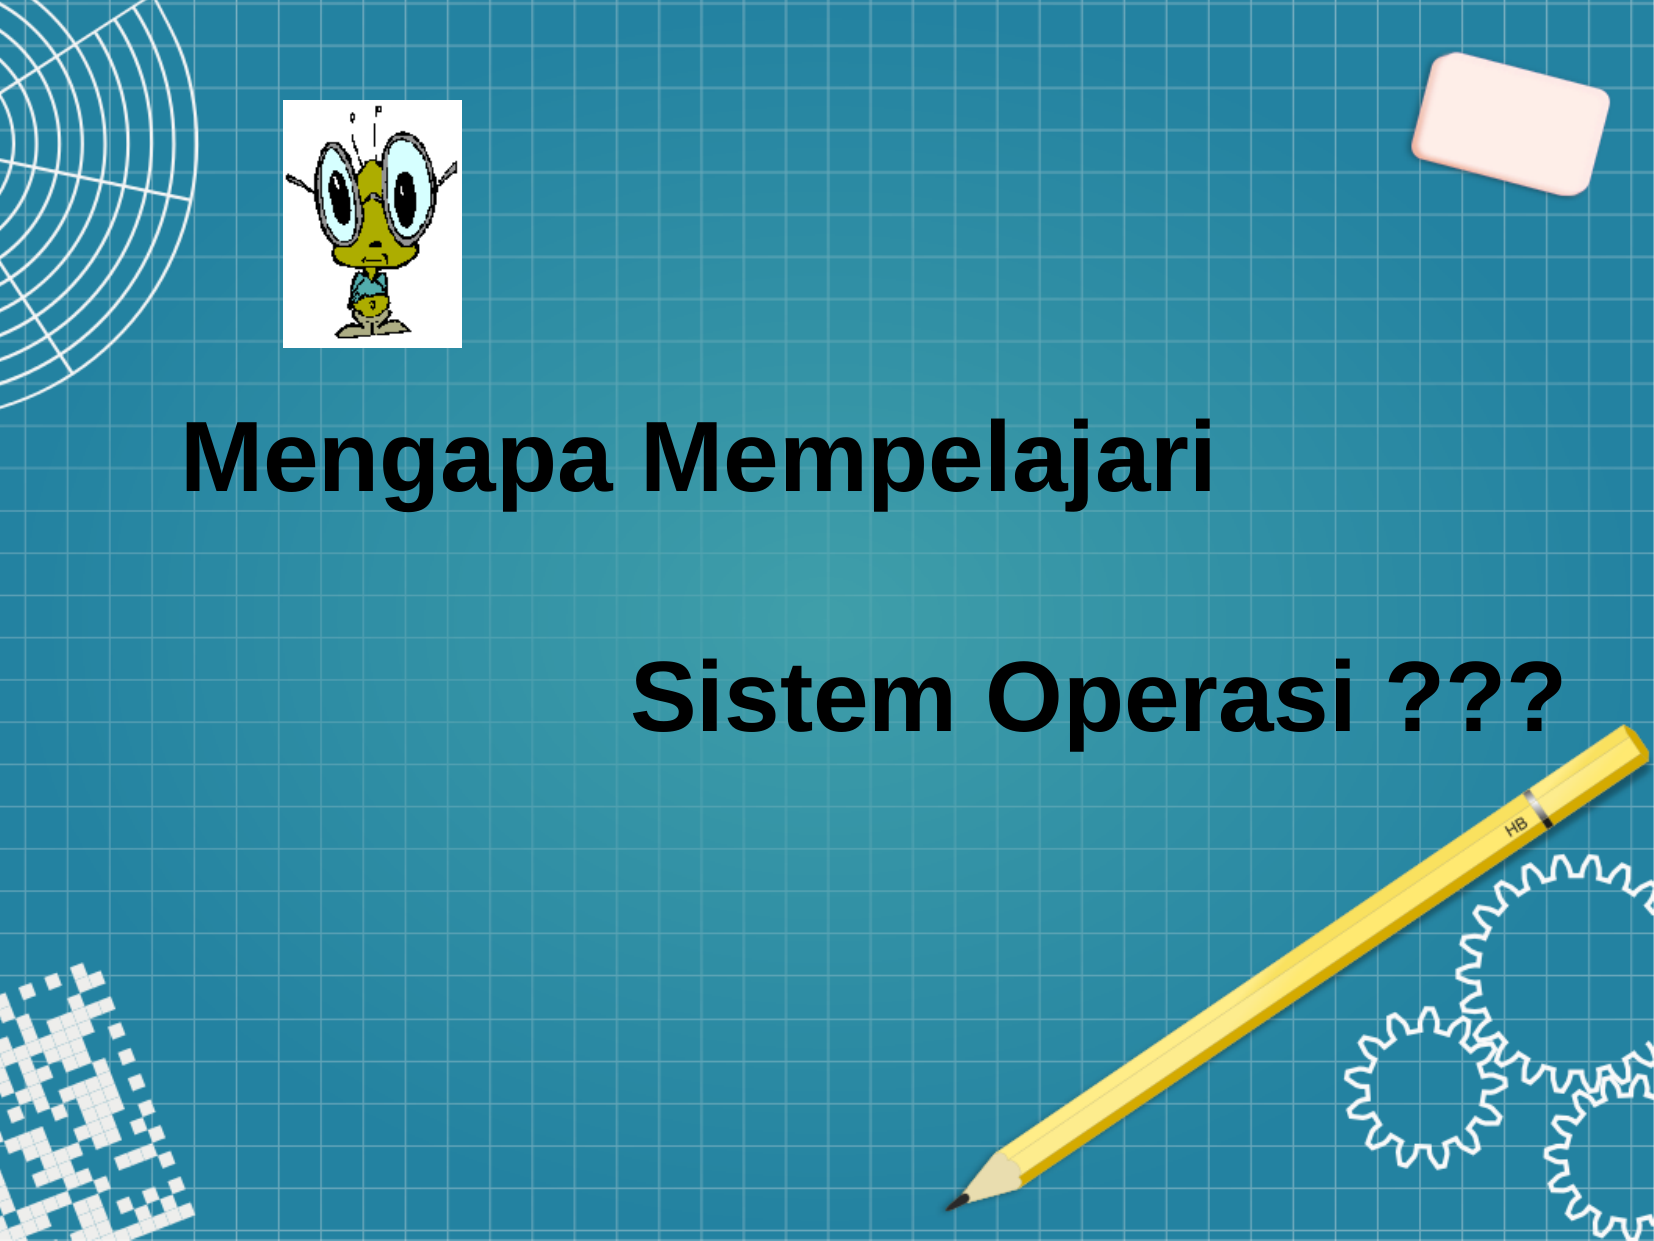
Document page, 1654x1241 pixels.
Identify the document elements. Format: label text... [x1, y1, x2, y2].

text_box Mengapa Mempelajari Sistem Operasi ??? [165, 384, 1583, 759]
picture [283, 100, 462, 348]
